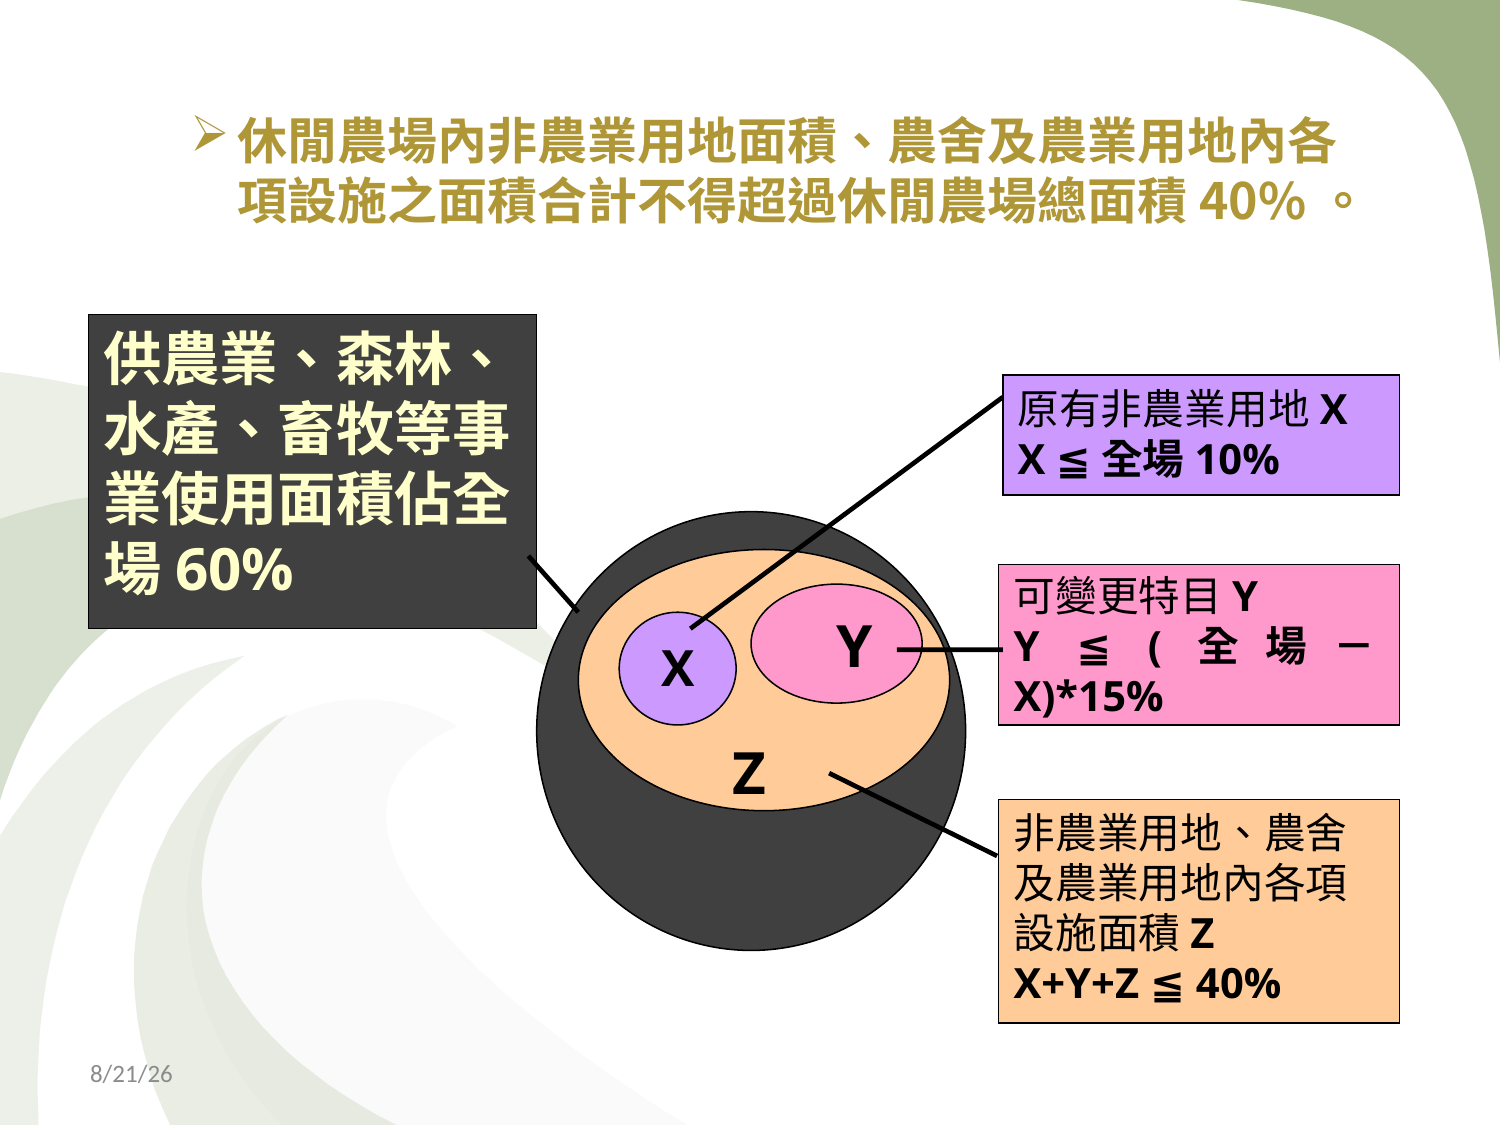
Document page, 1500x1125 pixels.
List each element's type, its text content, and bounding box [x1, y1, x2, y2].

text_box 原有非農業用地X X ≦全場10% [1002, 375, 1400, 496]
text_box 非農業用地、農舍及農業用地內各項設施面積Z X+Y+Z ≦ 40% [998, 799, 1400, 1024]
text_box Z [717, 728, 782, 814]
text_box [536, 511, 966, 951]
text_box 可變更特目Y Y ≦ (全場－X)*15% [998, 564, 1400, 725]
slide_number 11/8/18 [75, 1042, 425, 1103]
list 休閒農場內非農業用地面積、農舍及農業用地內各項設施之面積合計不得超過休閒農場總面積40%。 [100, 101, 1398, 291]
text_box 供農業、森林、水產、畜牧等事業使用面積佔全場60% [88, 314, 537, 629]
text_box X [619, 612, 737, 725]
text_box Y [751, 584, 923, 704]
